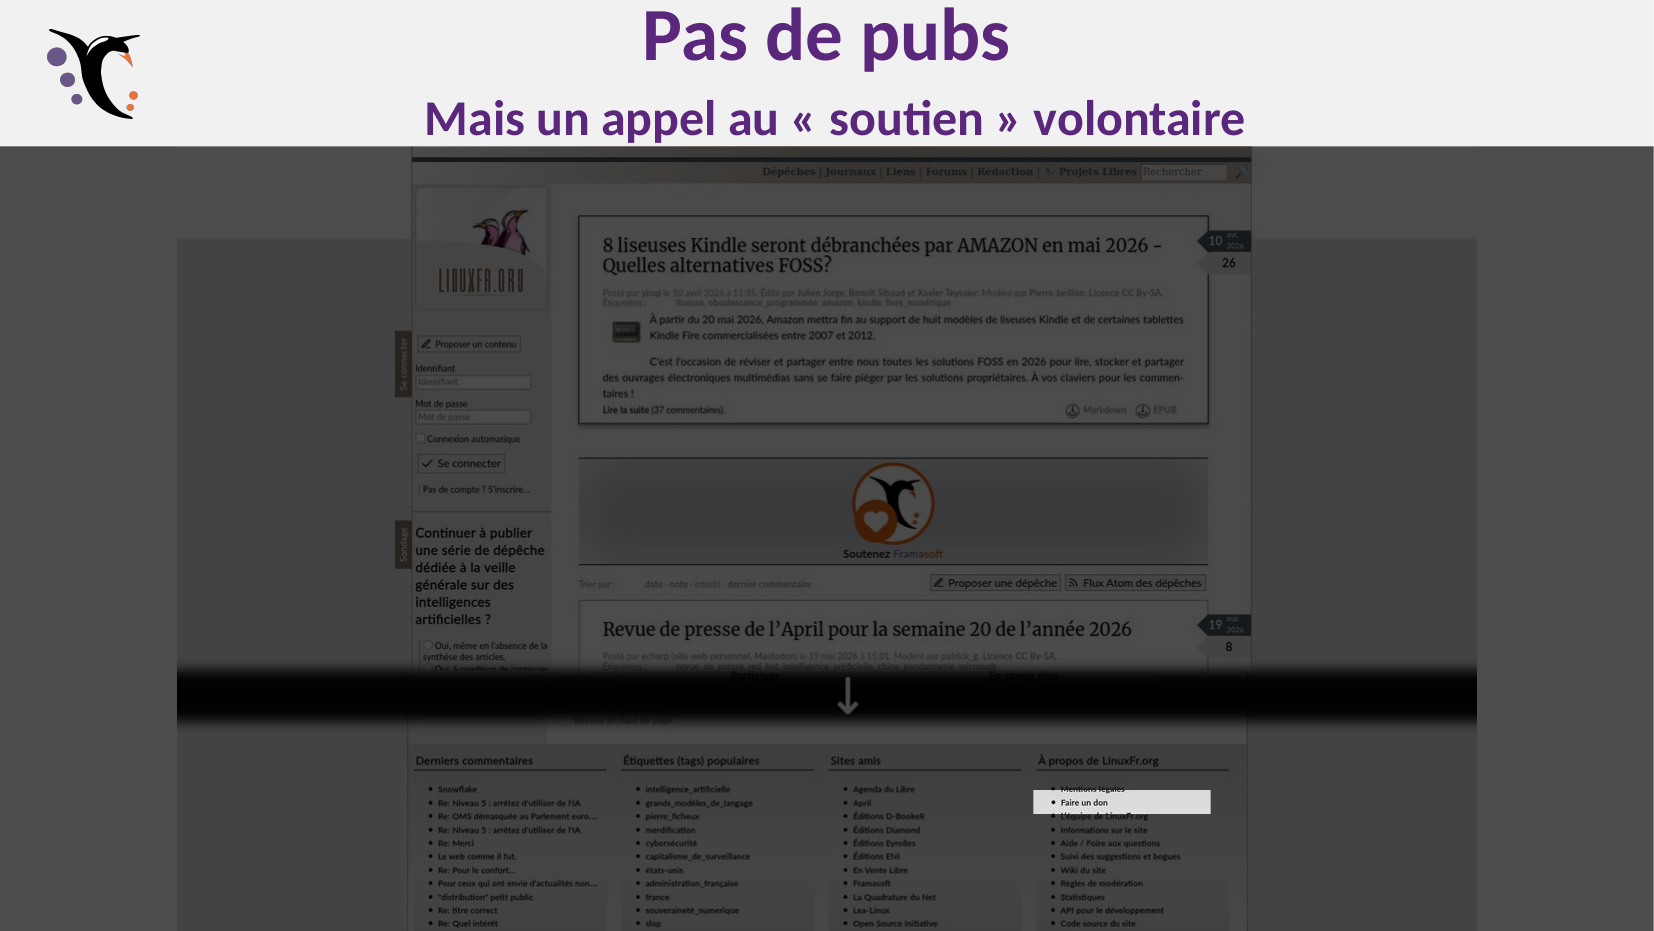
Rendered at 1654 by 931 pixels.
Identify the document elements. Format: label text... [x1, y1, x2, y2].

text_box [0, 146, 1654, 931]
title Pas de pubs Mais un appel au « soutien » volontaire [82, 1, 1571, 146]
picture [1033, 790, 1211, 814]
picture [47, 29, 82, 119]
